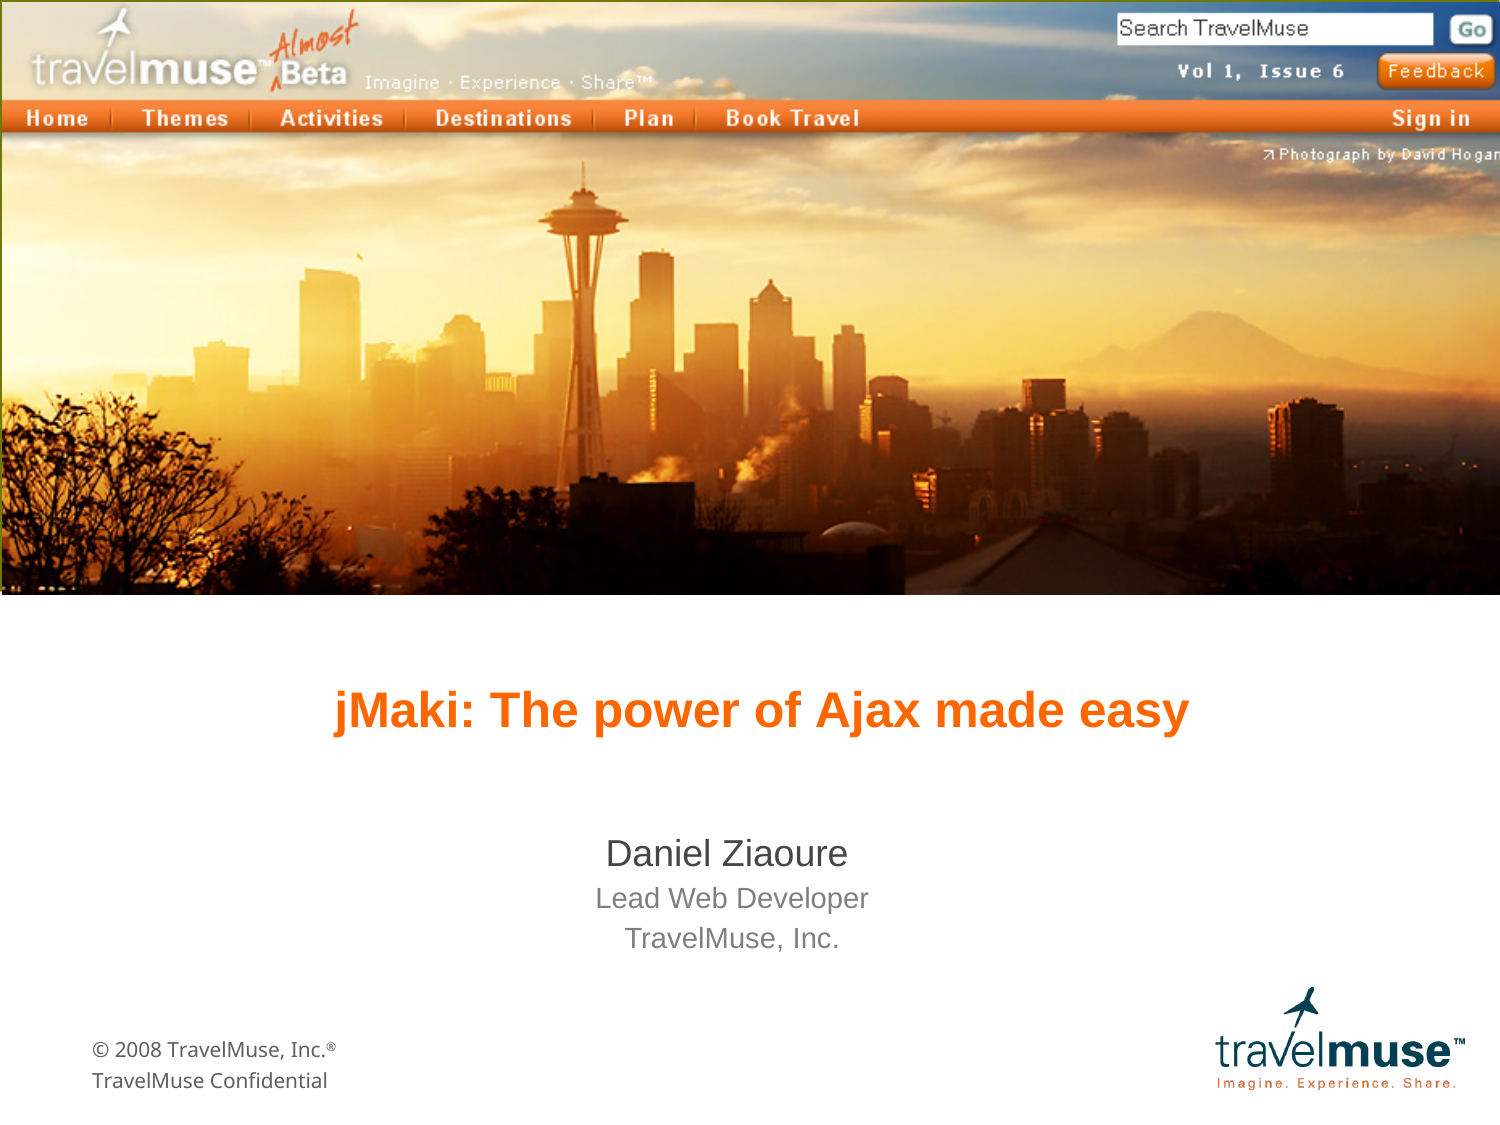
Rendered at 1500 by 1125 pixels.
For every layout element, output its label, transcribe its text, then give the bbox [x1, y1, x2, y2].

picture [2, 2, 1500, 595]
text_box jMaki: The power of Ajax made easy [125, 674, 1401, 794]
picture [1212, 987, 1468, 1093]
text_box Daniel Ziaoure Lead Web Developer TravelMuse, Inc. [262, 824, 1203, 1000]
